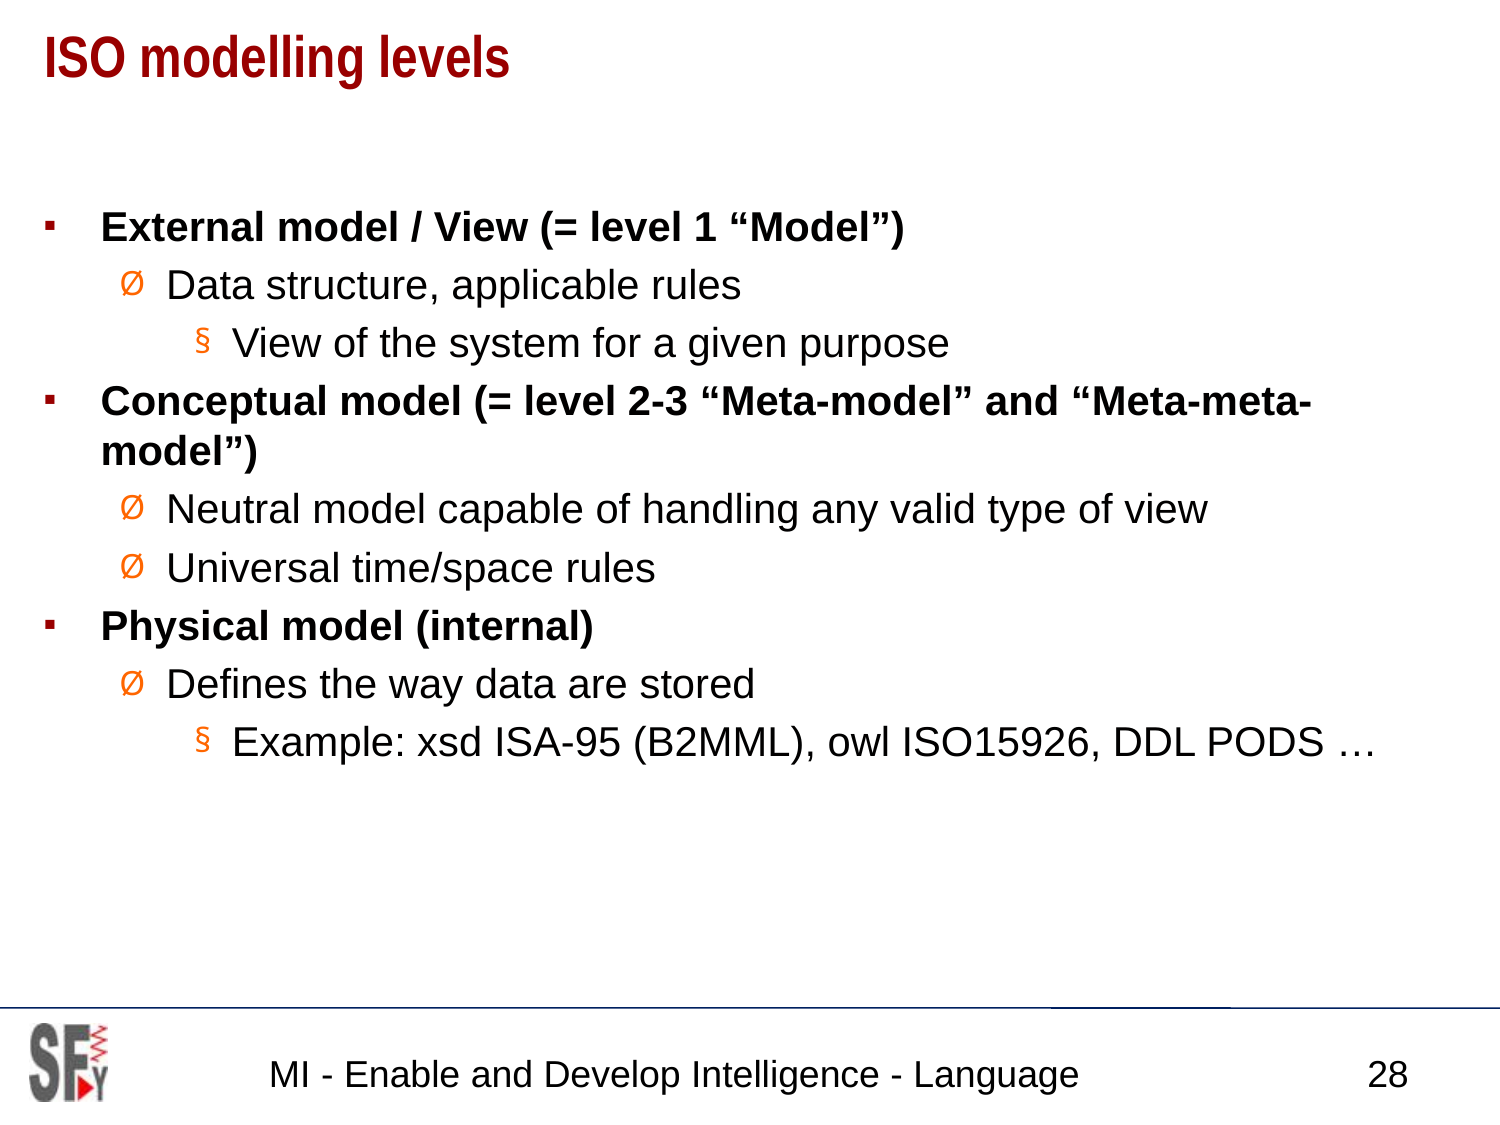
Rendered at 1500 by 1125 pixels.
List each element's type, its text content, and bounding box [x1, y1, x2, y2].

title ISO modelling levels [29, 12, 1471, 138]
picture [29, 1023, 108, 1102]
slide_number <numéro> [1352, 1034, 1490, 1103]
list External model / View (= level 1 “Model”) Data structure, applicable rules View of the system for a given purpose Conceptual model (= level 2-3 “Meta-model” and “Meta-meta-model”) Neutral model capable of handling any valid type of view Universal time/space rules Physical model (internal) Defines the way data are stored Example: xsd ISA-95 (B2MML), owl ISO15926, DDL PODS … [29, 184, 1471, 988]
footer MI - Enable and Develop Intelligence - Language [253, 1034, 1336, 1103]
